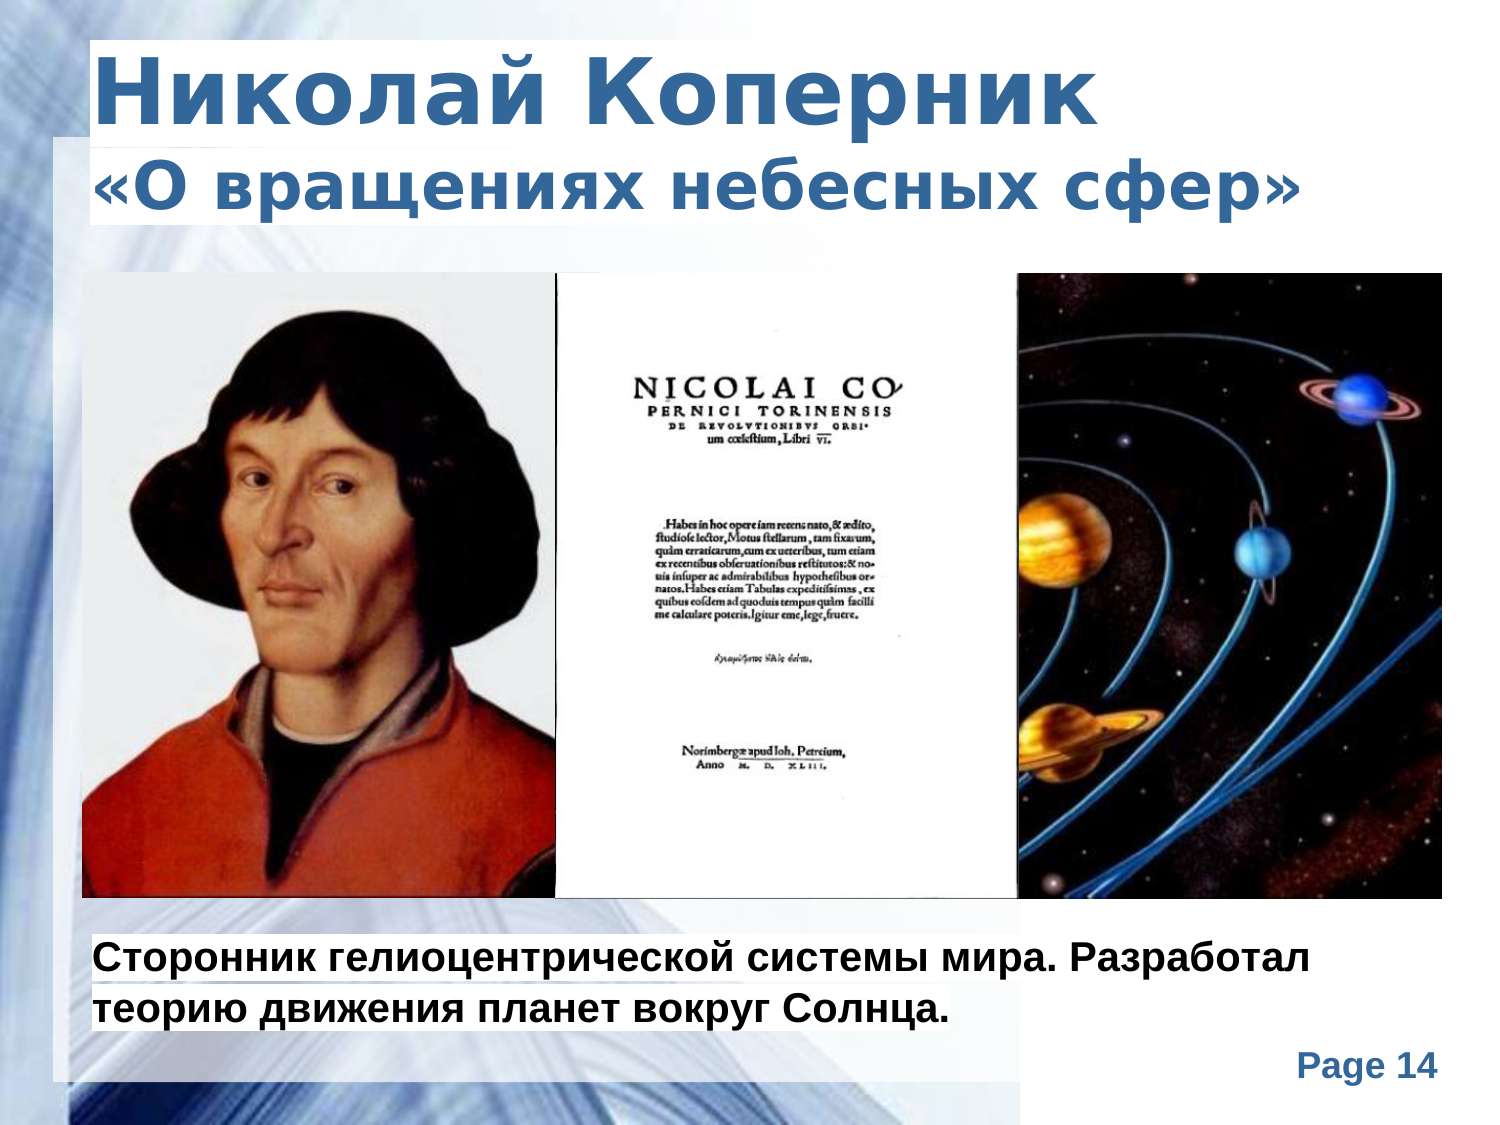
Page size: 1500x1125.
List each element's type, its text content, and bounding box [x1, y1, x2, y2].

title Николай Коперник «О вращениях небесных сфер» [75, 34, 1426, 222]
picture [0, 0, 1500, 1125]
list Сторонник гелиоцентрической системы мира. Разработал теорию движения планет вокруг Солнца. [76, 922, 1425, 1058]
